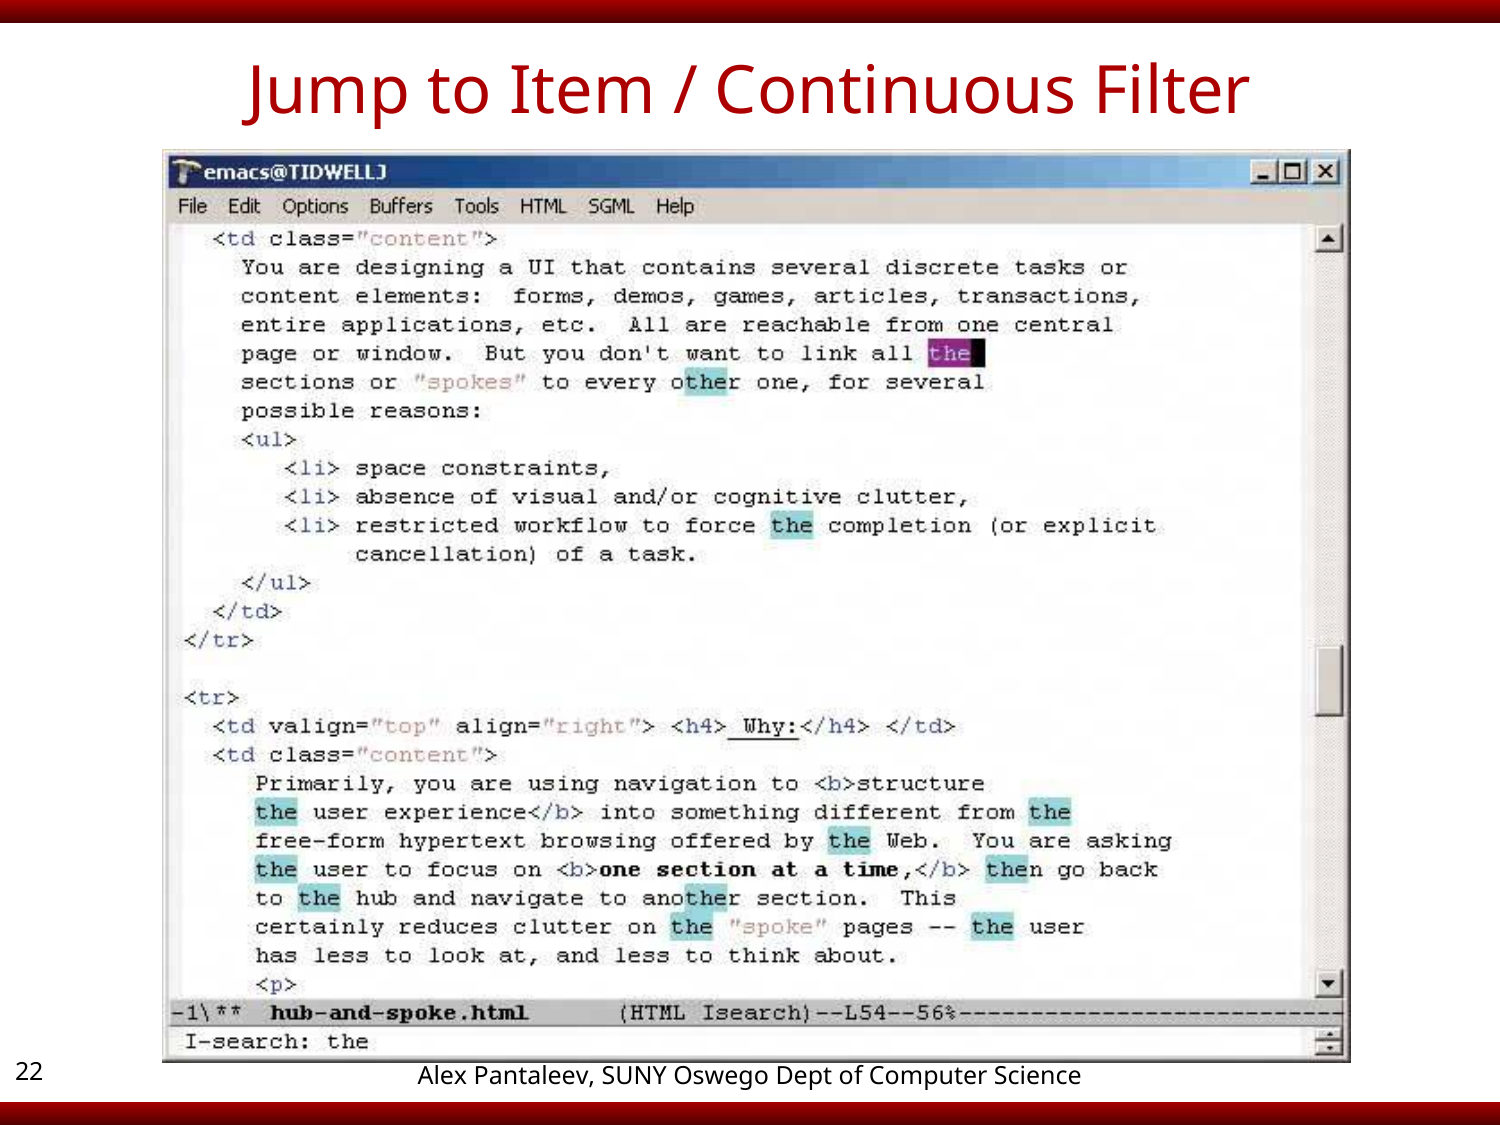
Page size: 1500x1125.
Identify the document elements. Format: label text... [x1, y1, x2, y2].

title Jump to Item / Continuous Filter [0, 32, 1500, 143]
picture [162, 149, 1351, 1063]
